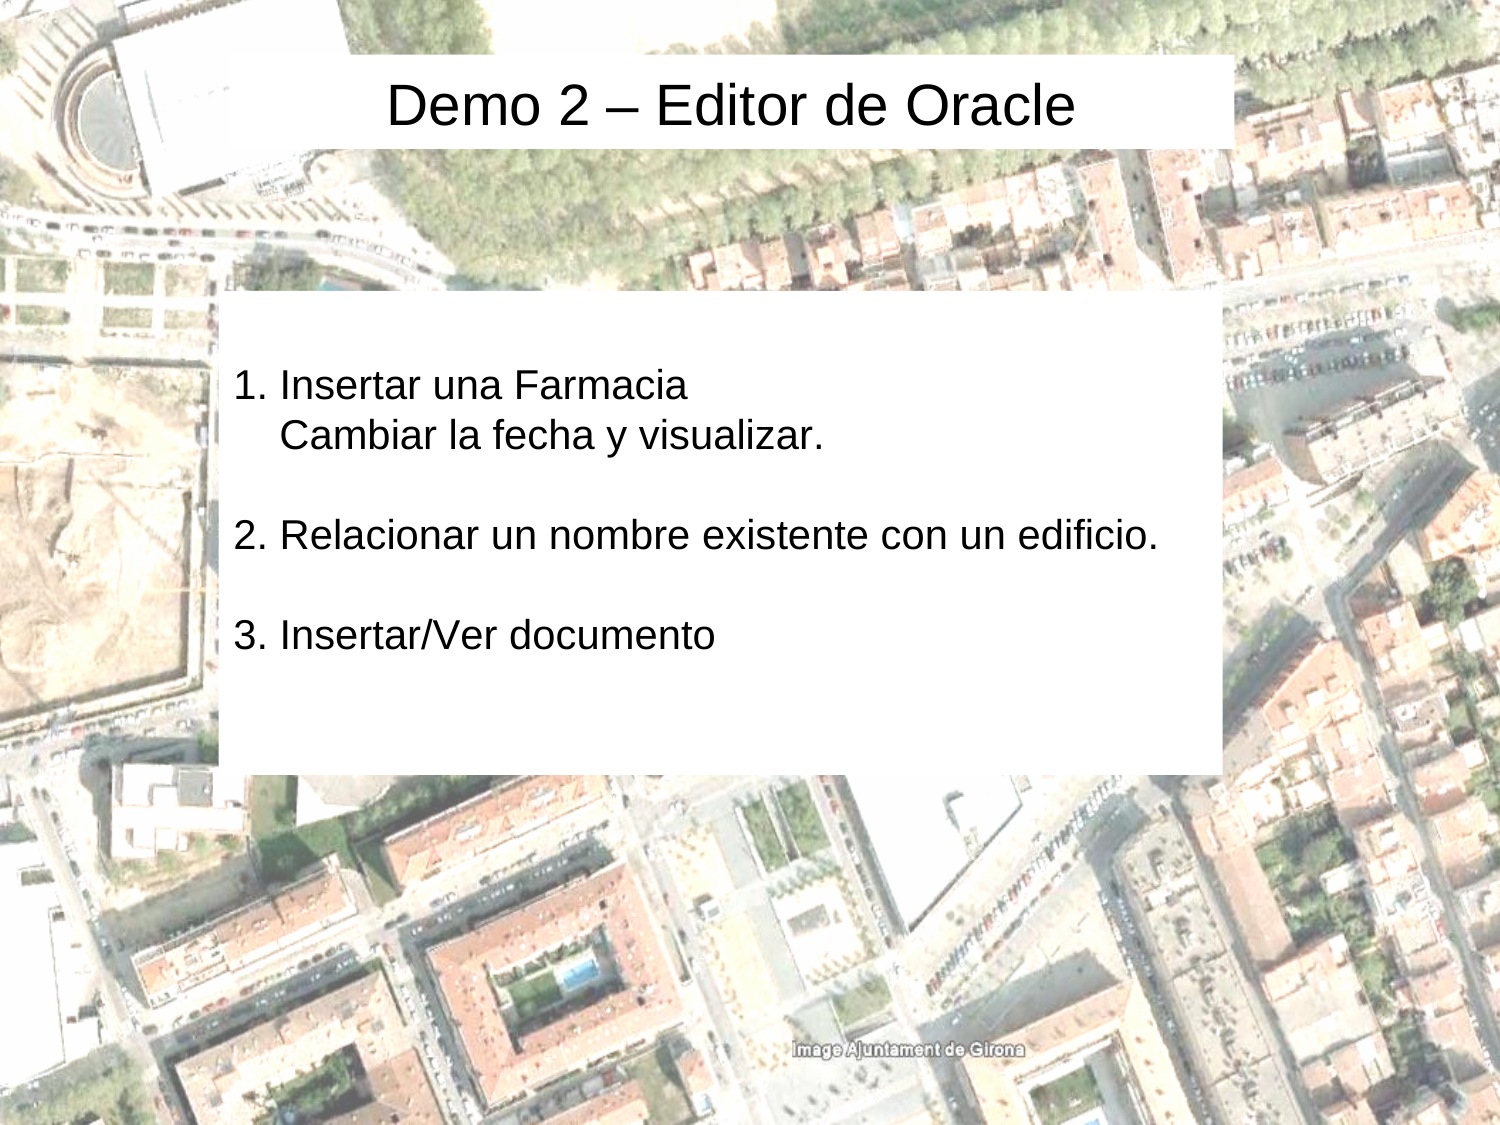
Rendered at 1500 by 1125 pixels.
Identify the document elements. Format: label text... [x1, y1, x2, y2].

picture [0, 0, 1500, 1125]
title Demo 2 – Editor de Oracle [230, 54, 1235, 149]
text_box 1. Insertar una Farmacia Cambiar la fecha y visualizar. 2. Relacionar un nombre existente con un edificio. 3. Insertar/Ver documento [218, 290, 1223, 775]
